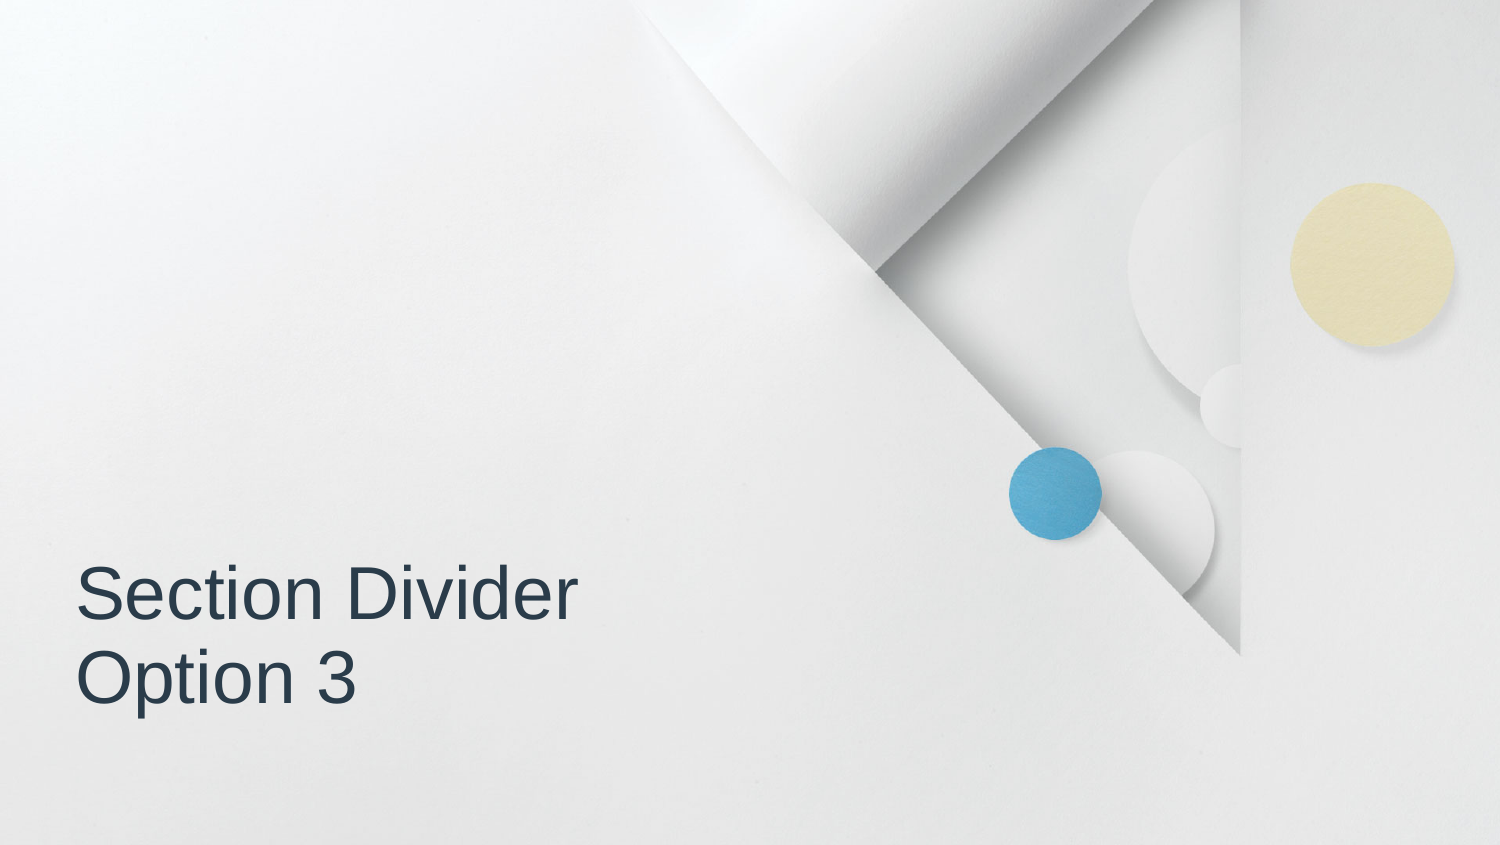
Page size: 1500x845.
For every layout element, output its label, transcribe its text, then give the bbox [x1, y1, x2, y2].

title Section Divider Option 3 [75, 551, 676, 751]
picture [0, 0, 1500, 845]
